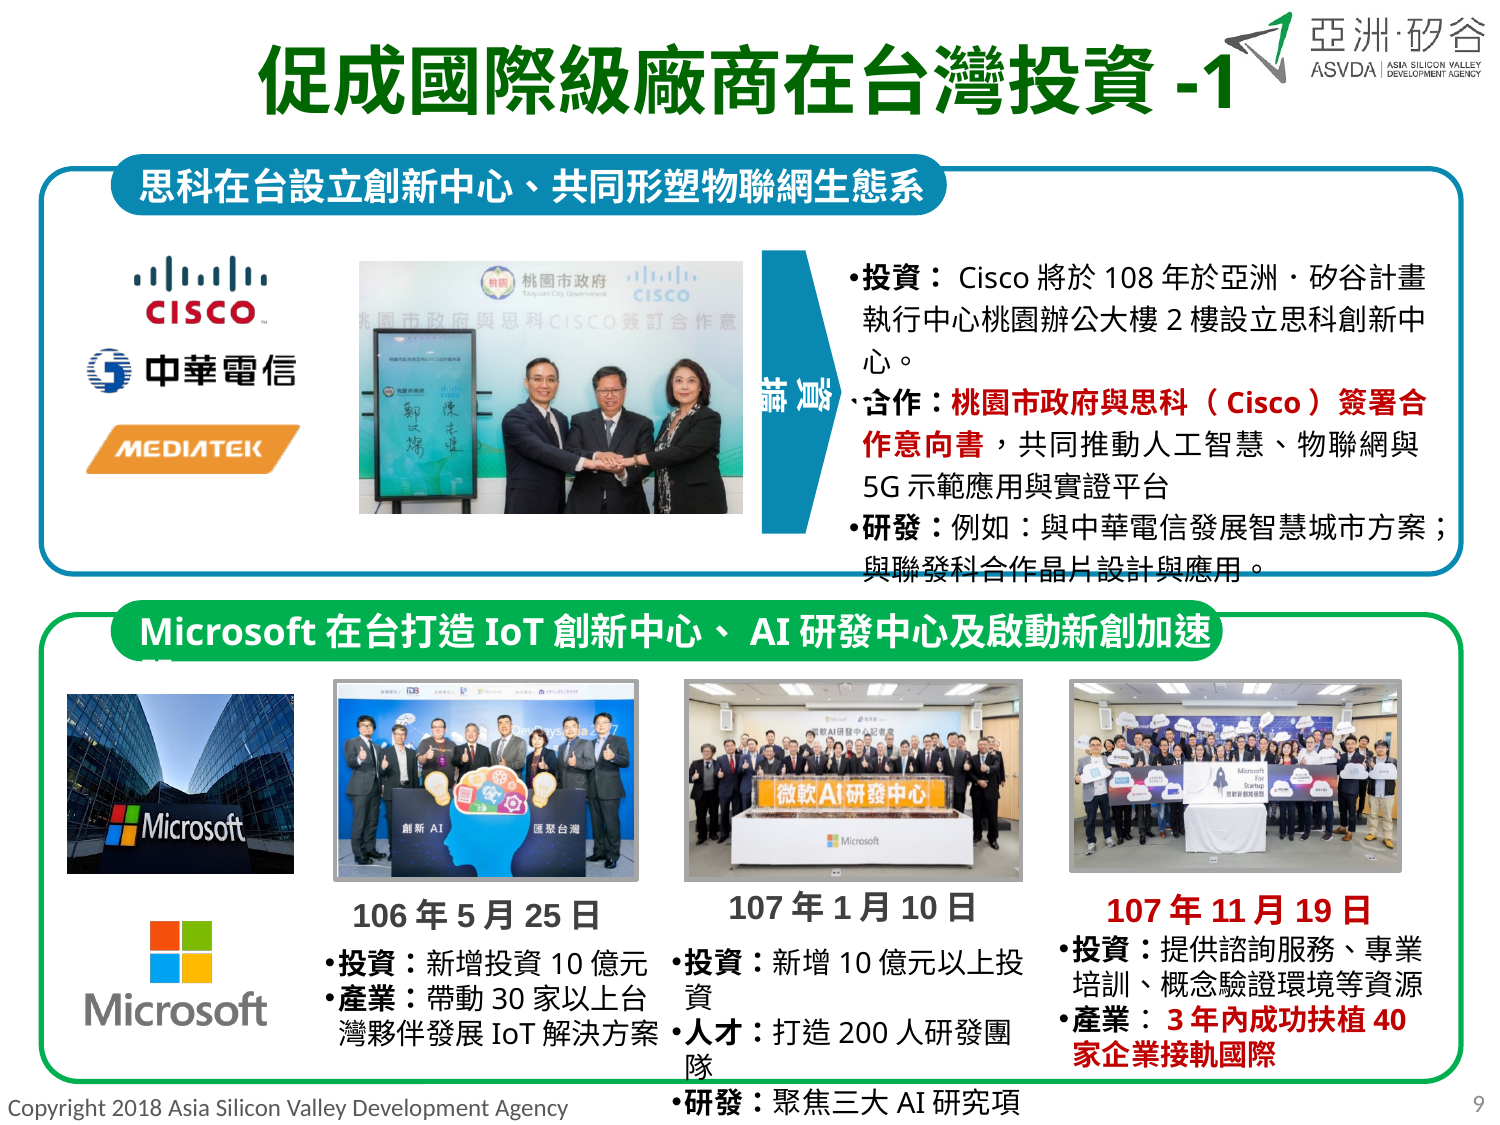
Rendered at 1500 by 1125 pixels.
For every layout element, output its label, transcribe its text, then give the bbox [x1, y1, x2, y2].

picture [86, 348, 296, 394]
text_box Microsoft在台打造IoT創新中心、AI研發中心及啟動新創加速器 [123, 600, 1240, 706]
picture [688, 683, 1019, 877]
text_box 投資：新增10億元以上投資 人才：打造200人研發團隊 研發：聚焦三大AI研究項目 [644, 924, 1063, 1125]
picture [1073, 683, 1397, 869]
picture [86, 424, 301, 474]
picture [337, 683, 634, 877]
picture [85, 921, 267, 1026]
picture [67, 694, 294, 874]
text_box [41, 606, 704, 1082]
picture [134, 255, 267, 324]
text_box 投資：提供諮詢服務、專業培訓、概念驗證環境等資源 產業：3年內成功扶植40家企業接軌國際 [1040, 915, 1453, 1087]
slide_number <編號> [1438, 1079, 1500, 1125]
text_box 思科在台設立創新中心、共同形塑物聯網生態系 [123, 171, 986, 216]
text_box [41, 171, 1462, 575]
text_box 投資：Cisco將於108年於亞洲．矽谷計畫執行中心桃園辦公大樓2樓設立思科創新中心。 合作：桃園市政府與思科（Cisco）簽署合作意向書，共同推動人工智慧、物聯網與5G示範應用與實證平台 研發：例如：與中華電信發展智慧城市方案；與聯發科合作晶片設計與應用。 [815, 226, 1461, 613]
text_box 107年1月10日 [704, 878, 1003, 924]
text_box 107年11月19日 [1082, 881, 1398, 915]
text_box 投資擴大 [761, 250, 842, 534]
text_box 106年5月25日 [335, 886, 620, 929]
text_box 投資：新增投資10億元 產業：帶動30家以上台灣夥伴發展IoT解決方案 [301, 929, 664, 1101]
text_box [1003, 614, 1462, 1071]
text_box 促成國際級廠商在台灣投資-1 [0, 0, 1500, 171]
picture [359, 261, 743, 514]
